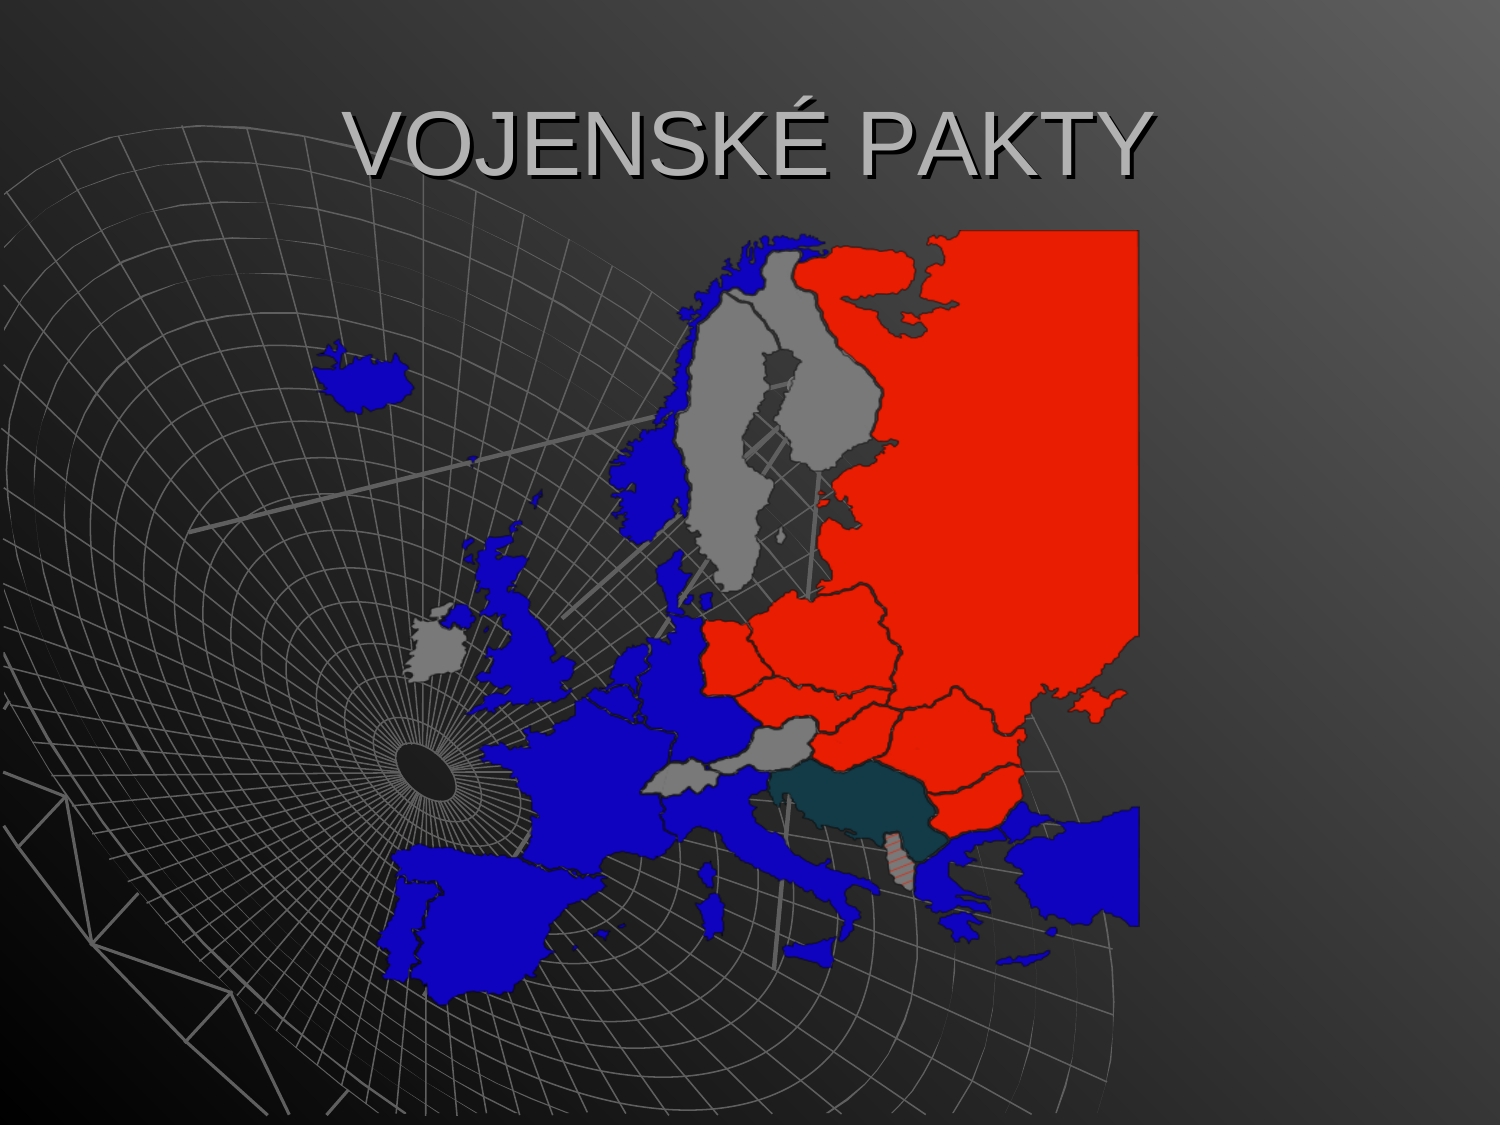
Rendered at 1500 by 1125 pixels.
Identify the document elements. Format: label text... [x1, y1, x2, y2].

text_box [312, 230, 1140, 1006]
title VOJENSKÉ PAKTY [75, 45, 1426, 233]
